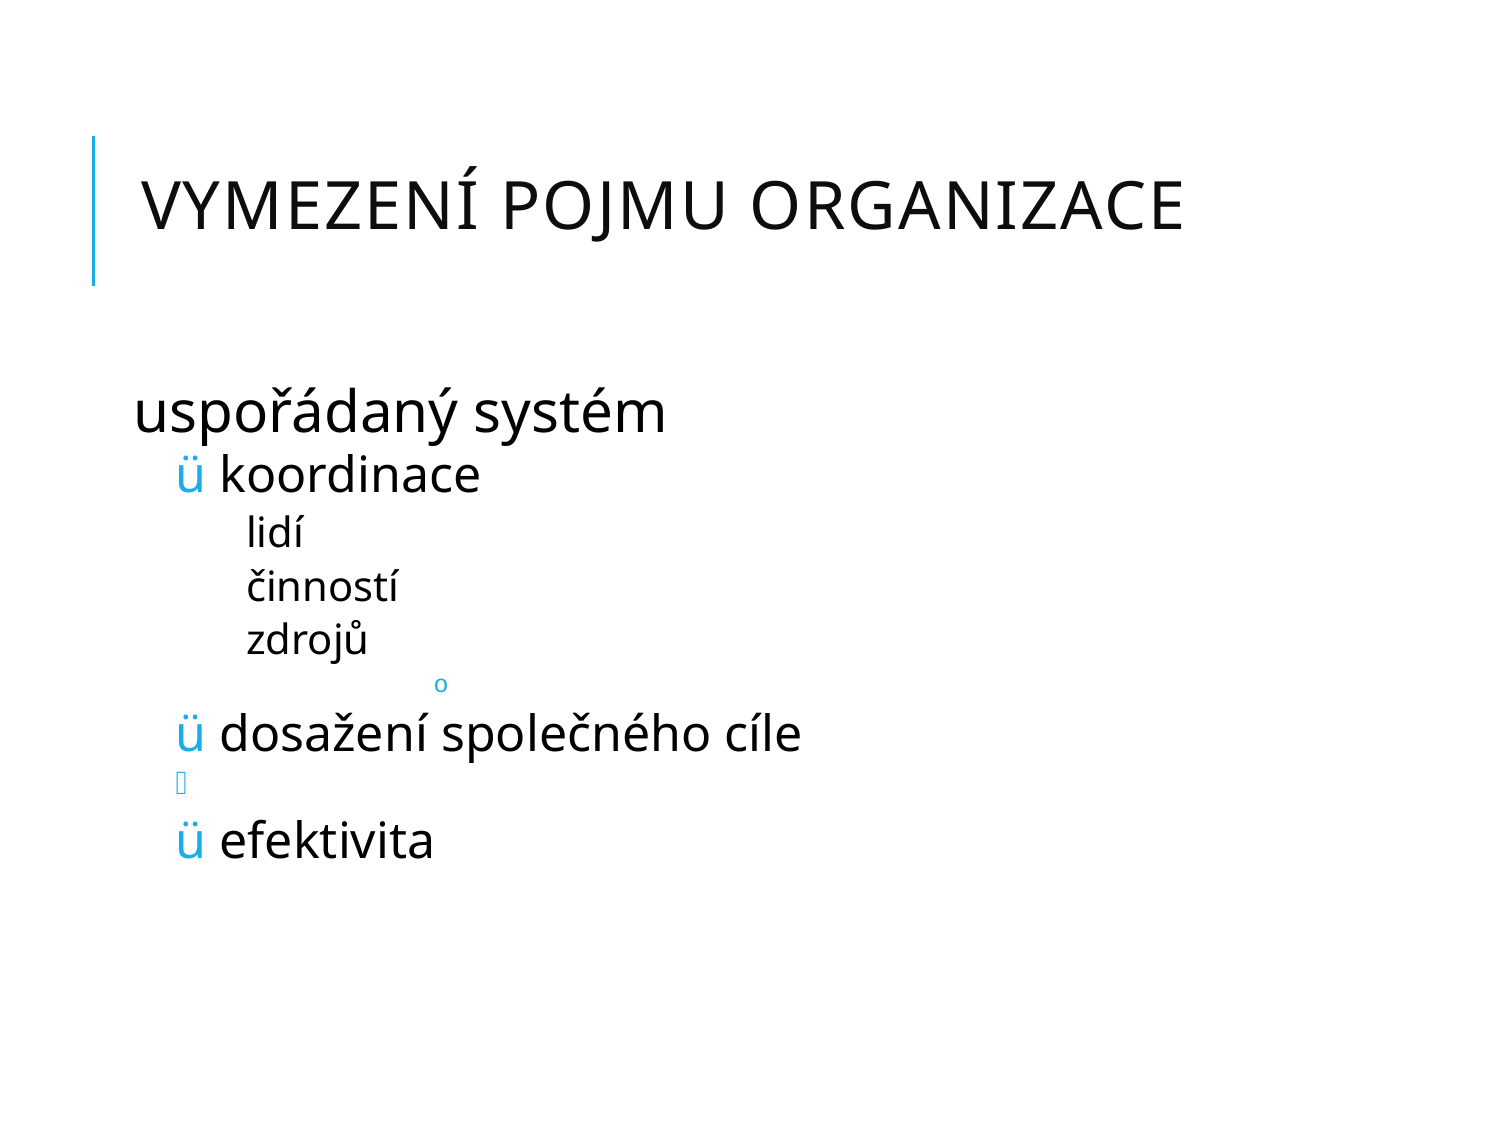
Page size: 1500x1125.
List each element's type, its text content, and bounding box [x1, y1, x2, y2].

title vymezení pojmu organizace [126, 101, 1420, 319]
list uspořádaný systém koordinace lidí činností zdrojů dosažení společného cíle efektivita [126, 375, 1322, 1036]
